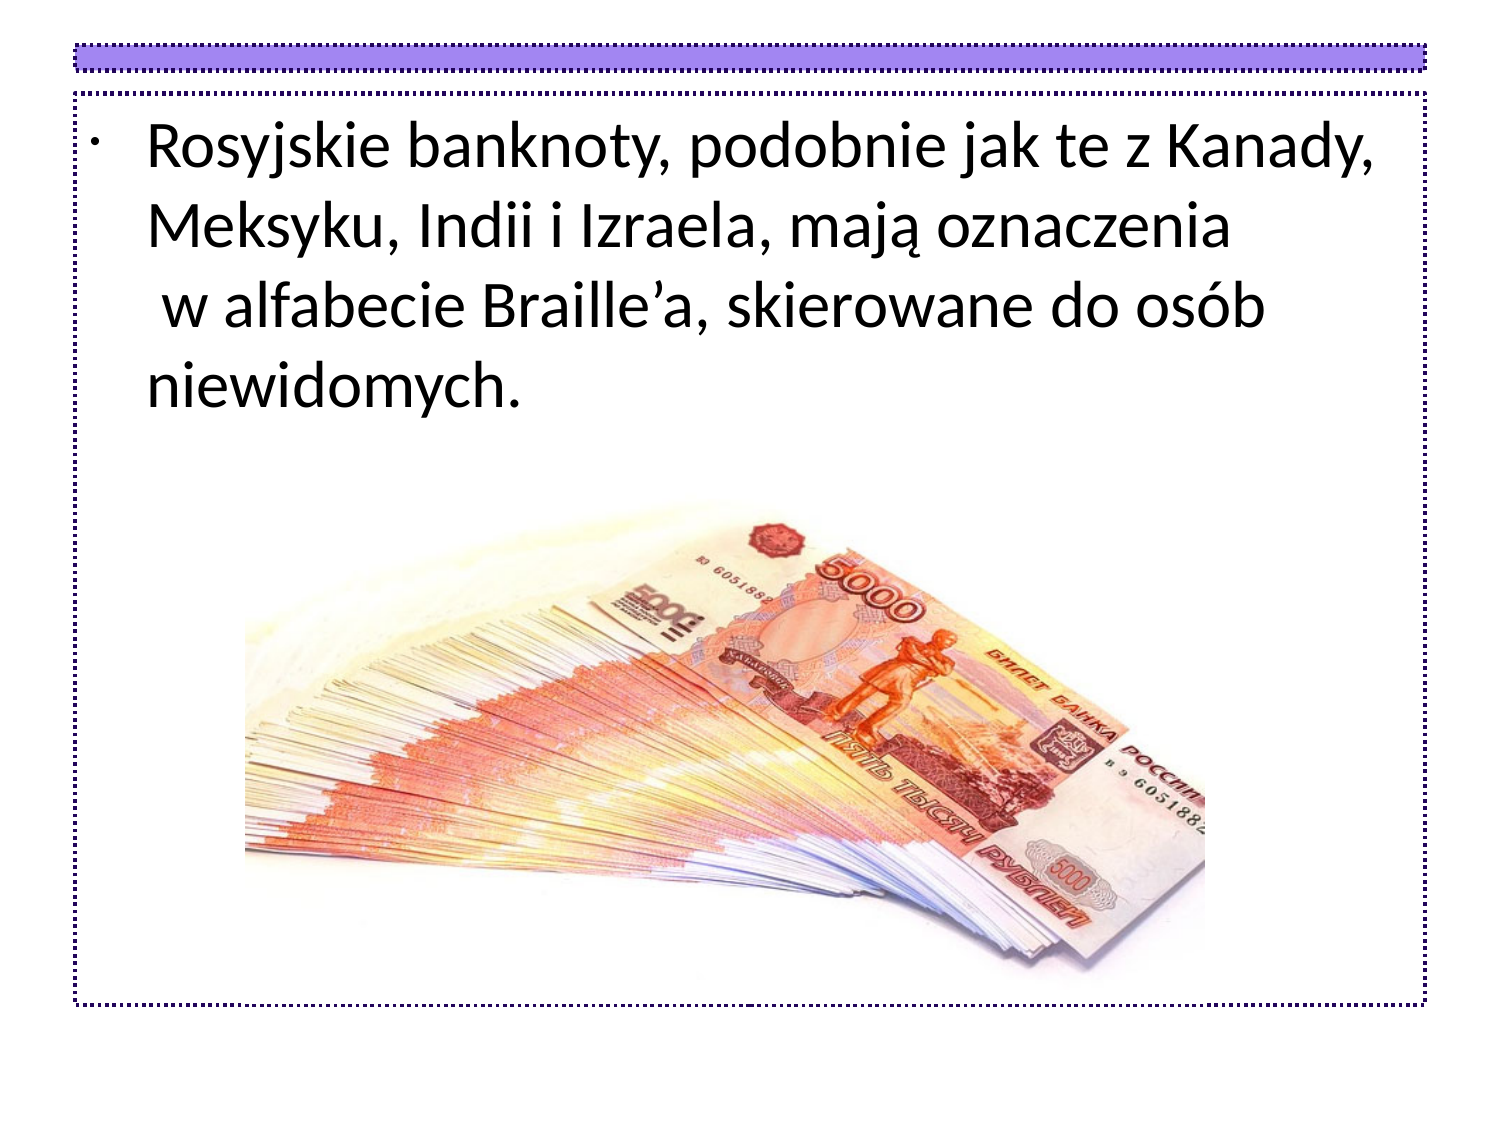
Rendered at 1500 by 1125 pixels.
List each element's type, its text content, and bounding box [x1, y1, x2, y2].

title [75, 45, 1425, 71]
picture [245, 448, 1205, 1004]
list Rosyjskie banknoty, podobnie jak te z Kanady, Meksyku, Indii i Izraela, mają oznaczenia w alfabecie Braille’a, skierowane do osób niewidomych. [75, 93, 1425, 1005]
